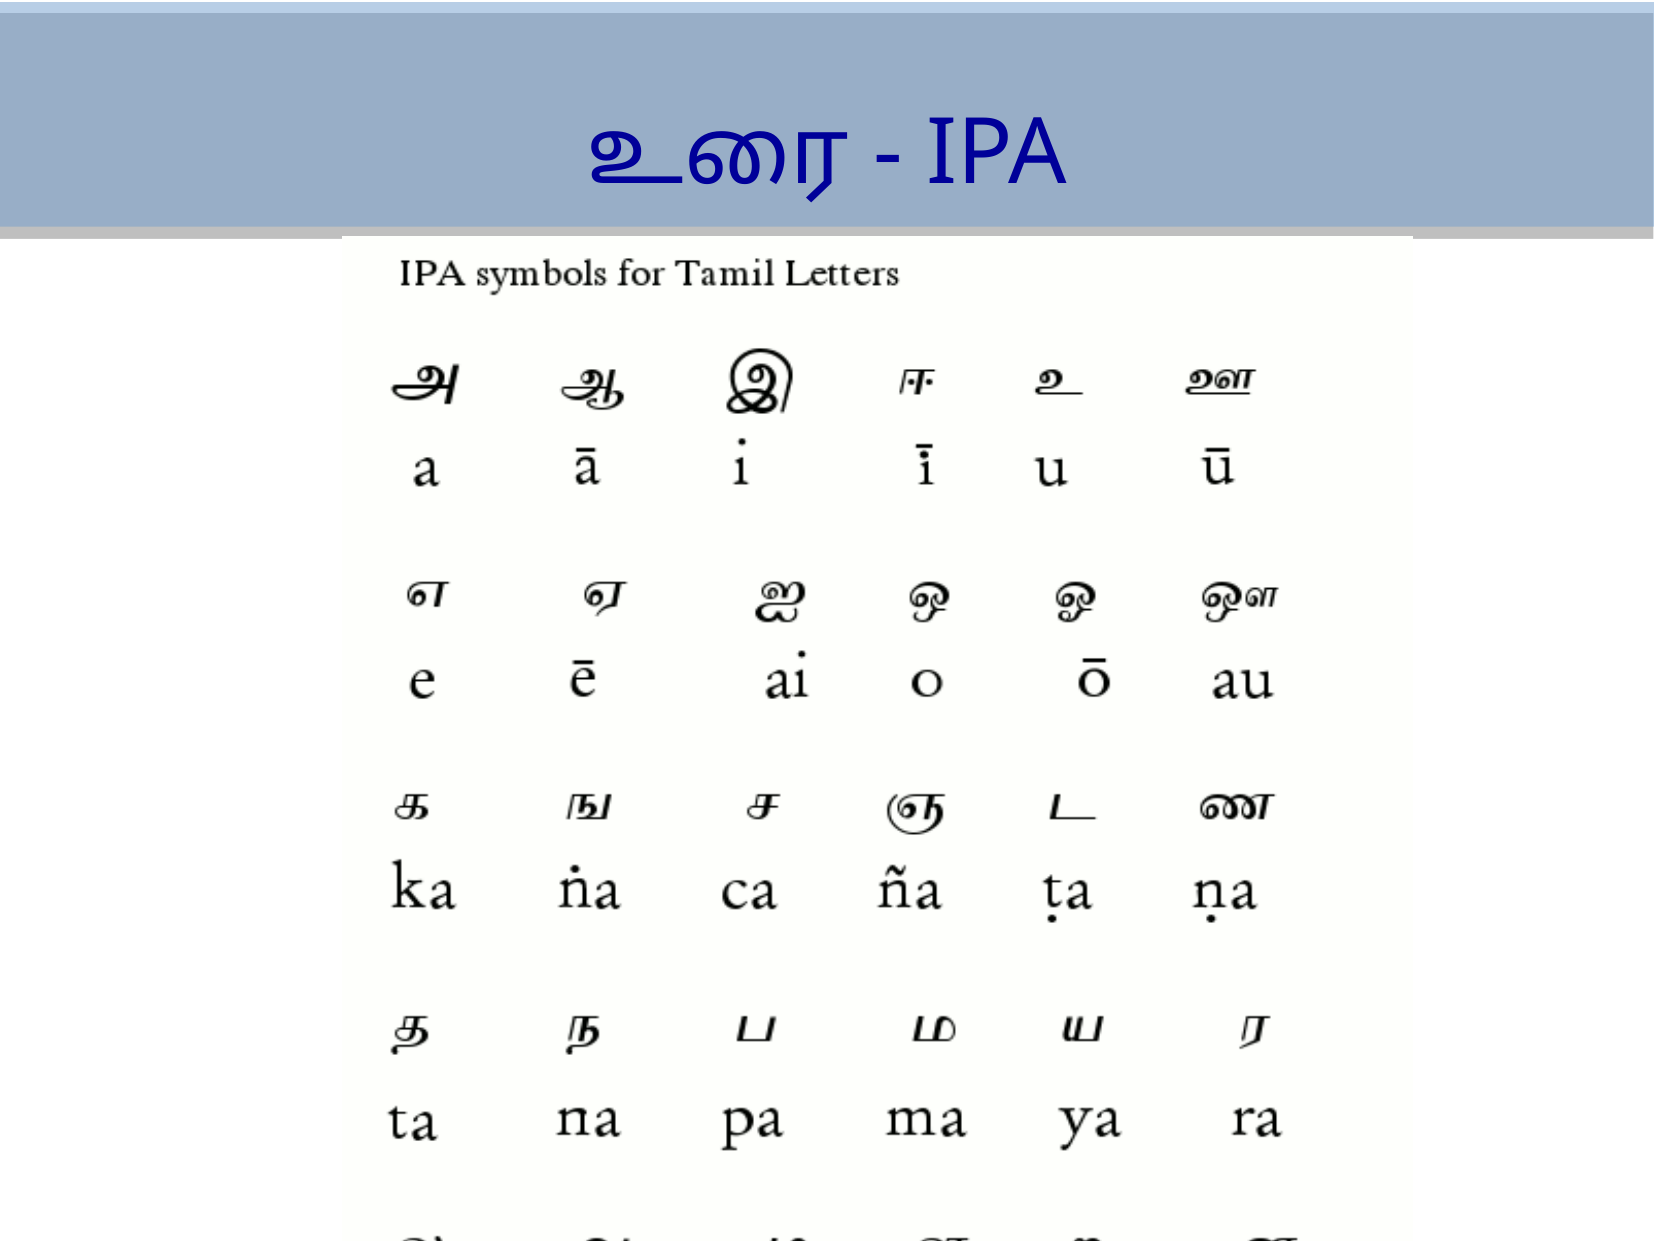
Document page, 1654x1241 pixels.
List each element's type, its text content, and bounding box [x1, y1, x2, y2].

title உரை - IPA [82, 49, 1571, 257]
picture [342, 236, 1413, 1241]
text_box [0, 2, 1654, 227]
